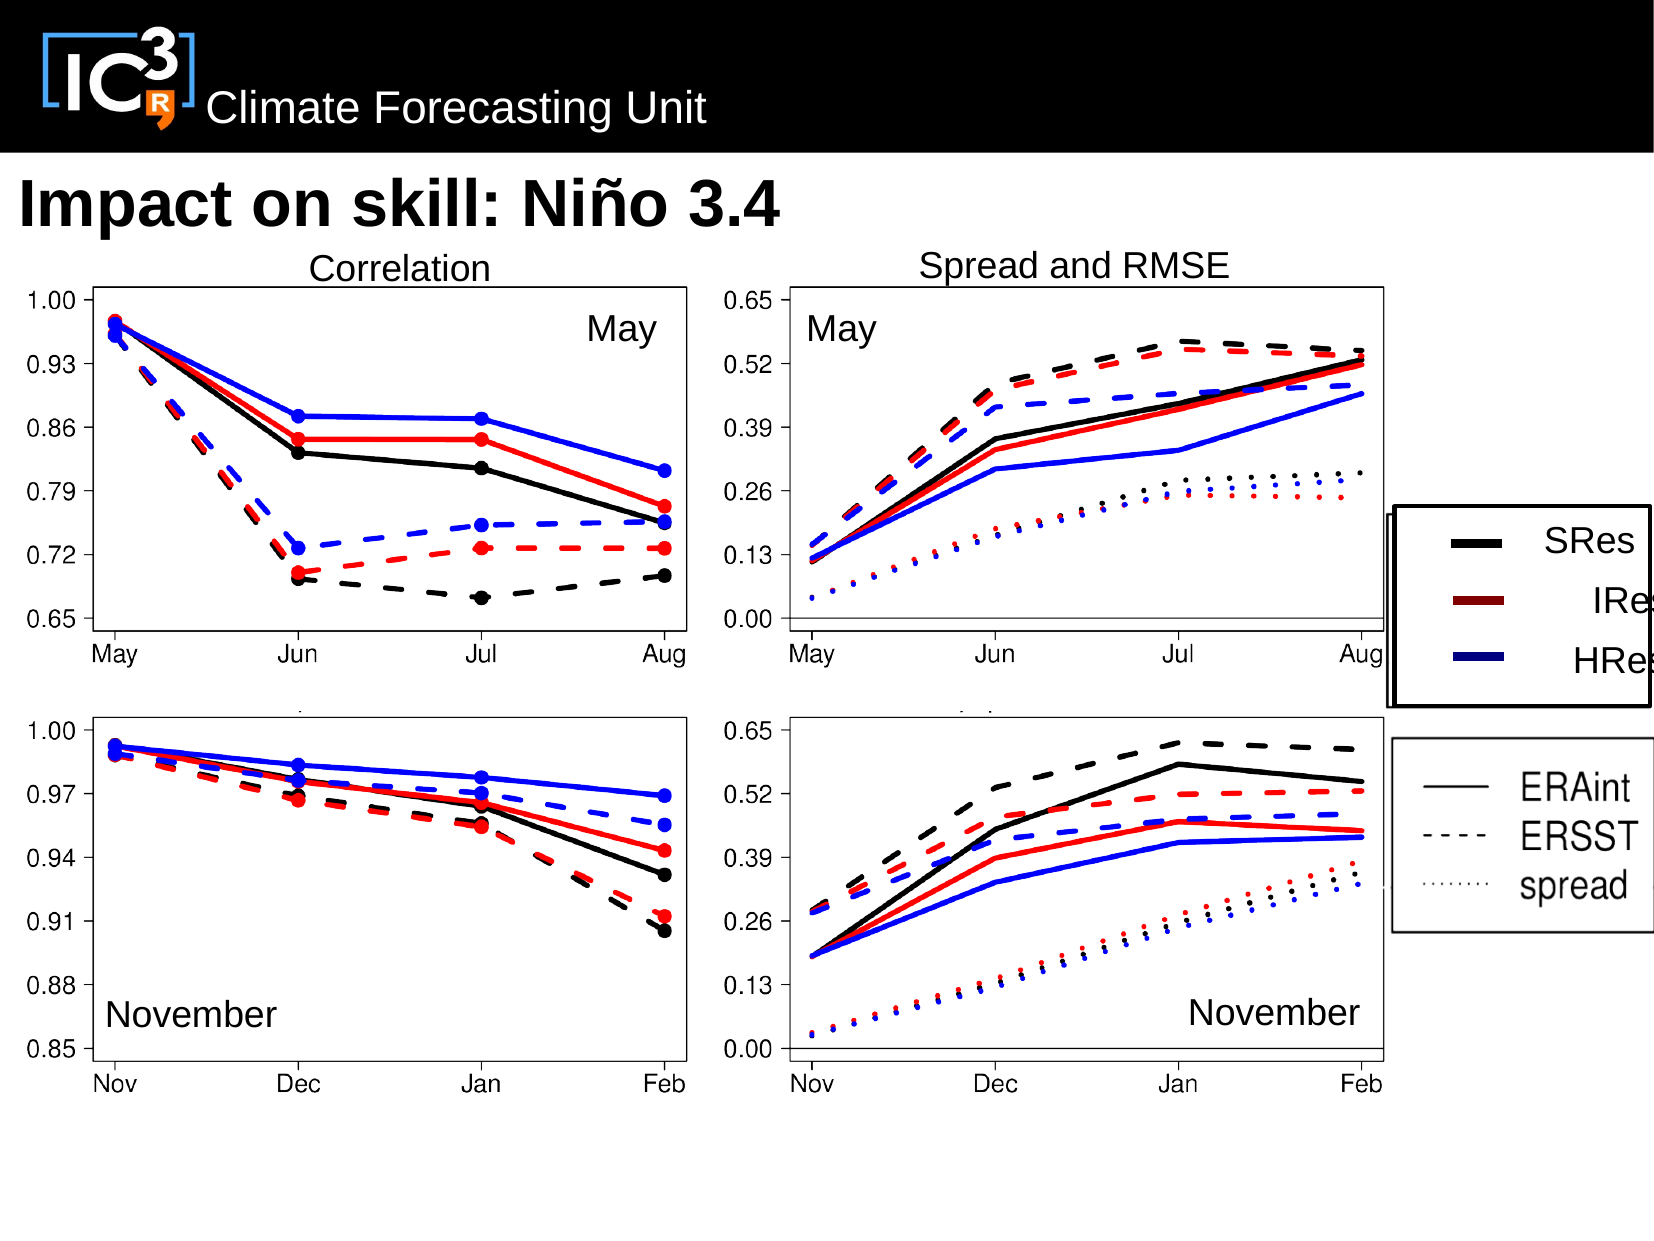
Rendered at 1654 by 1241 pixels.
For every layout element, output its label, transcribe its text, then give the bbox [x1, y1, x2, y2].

text_box IRes [1577, 568, 1654, 628]
text_box [0, 0, 190, 153]
text_box Climate Forecasting Unit [190, 70, 1467, 1241]
picture [1, 0, 230, 151]
picture [1467, 482, 1654, 568]
text_box Impact on skill: Niño 3.4 [3, 153, 190, 218]
picture [1467, 689, 1654, 958]
text_box HRes [1558, 628, 1654, 689]
picture [0, 218, 190, 1093]
text_box SRes [1394, 506, 1651, 707]
text_box November [90, 982, 190, 1043]
text_box [230, 0, 1654, 153]
